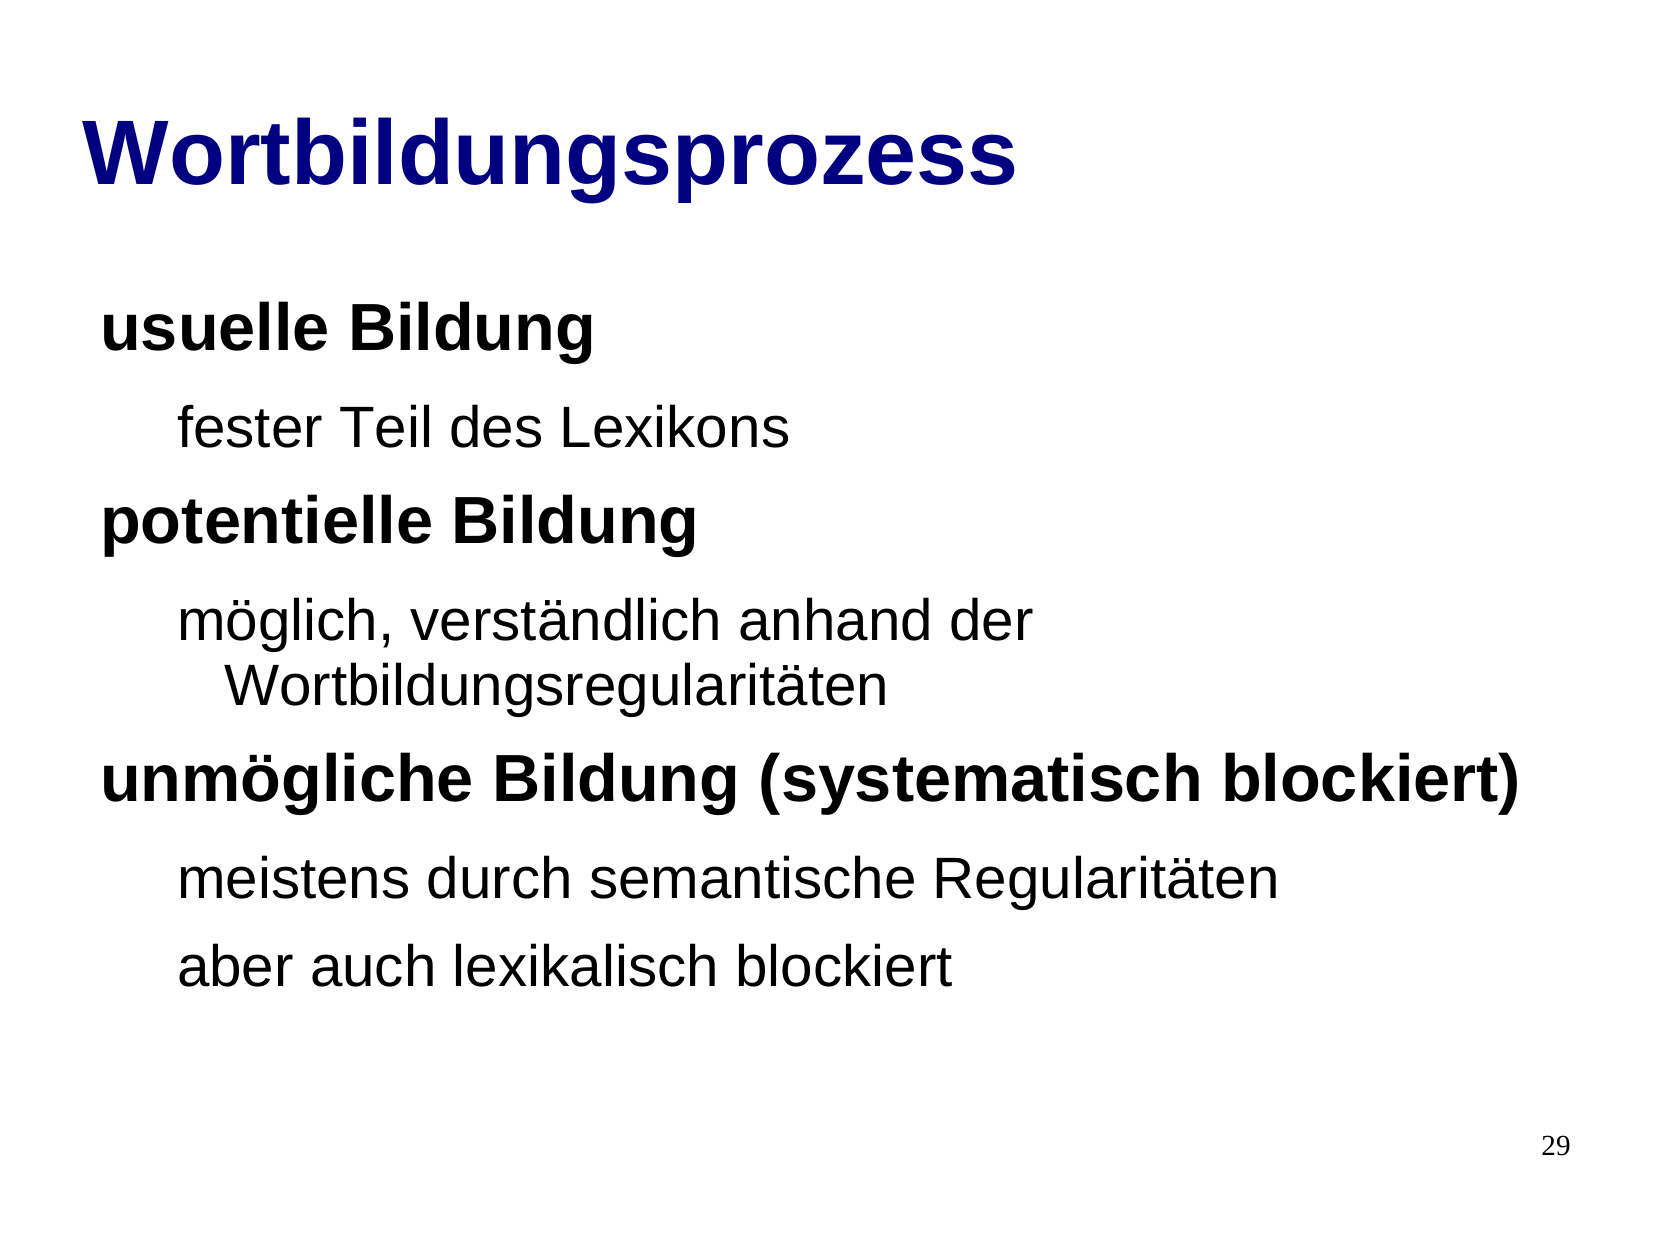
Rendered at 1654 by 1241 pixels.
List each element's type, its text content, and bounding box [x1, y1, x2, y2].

list usuelle Bildung fester Teil des Lexikons potentielle Bildung möglich, verständlich anhand der Wortbildungsregularitäten unmögliche Bildung (systematisch blockiert) meistens durch semantische Regularitäten aber auch lexikalisch blockiert [82, 290, 1571, 1094]
title Wortbildungsprozess [82, 56, 1571, 250]
